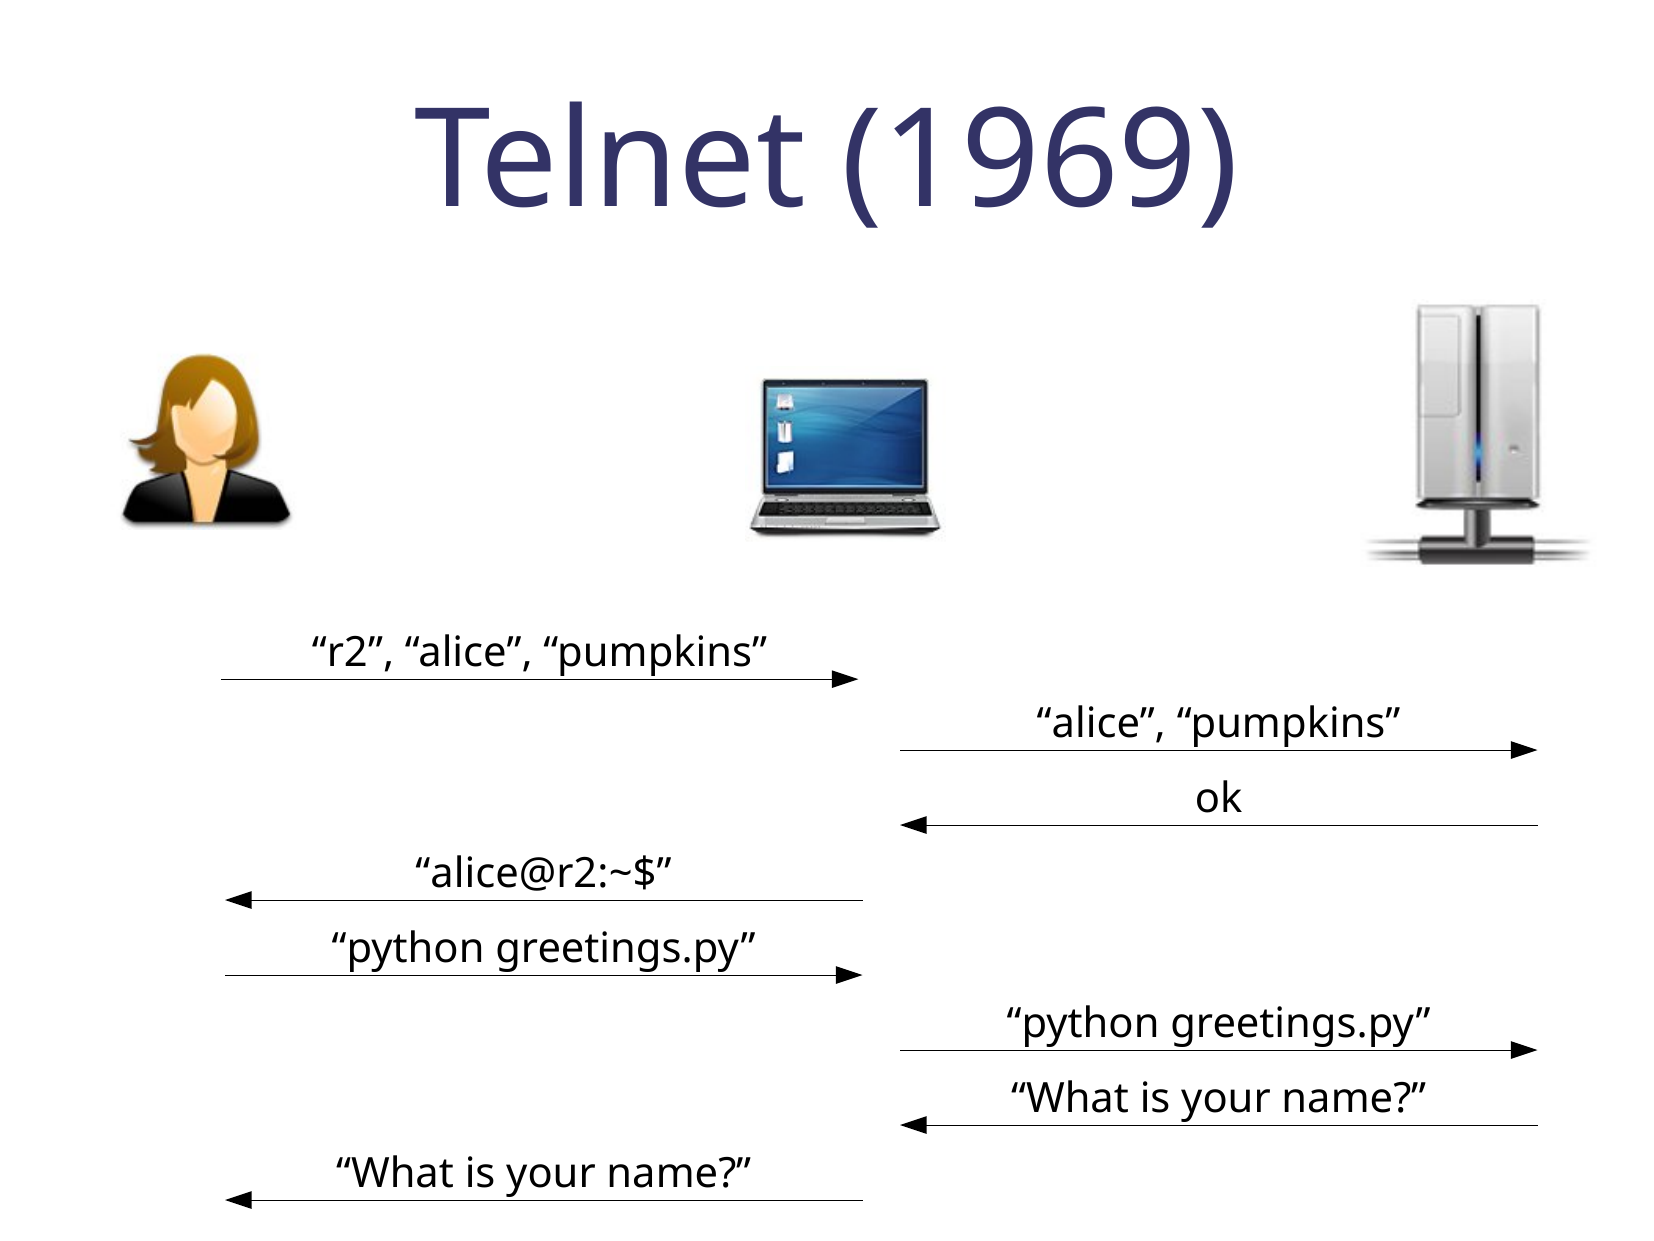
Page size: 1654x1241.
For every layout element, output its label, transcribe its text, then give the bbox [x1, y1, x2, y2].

picture [108, 329, 309, 530]
picture [1345, 299, 1613, 567]
picture [745, 366, 946, 567]
title Telnet (1969) [82, 56, 1571, 250]
